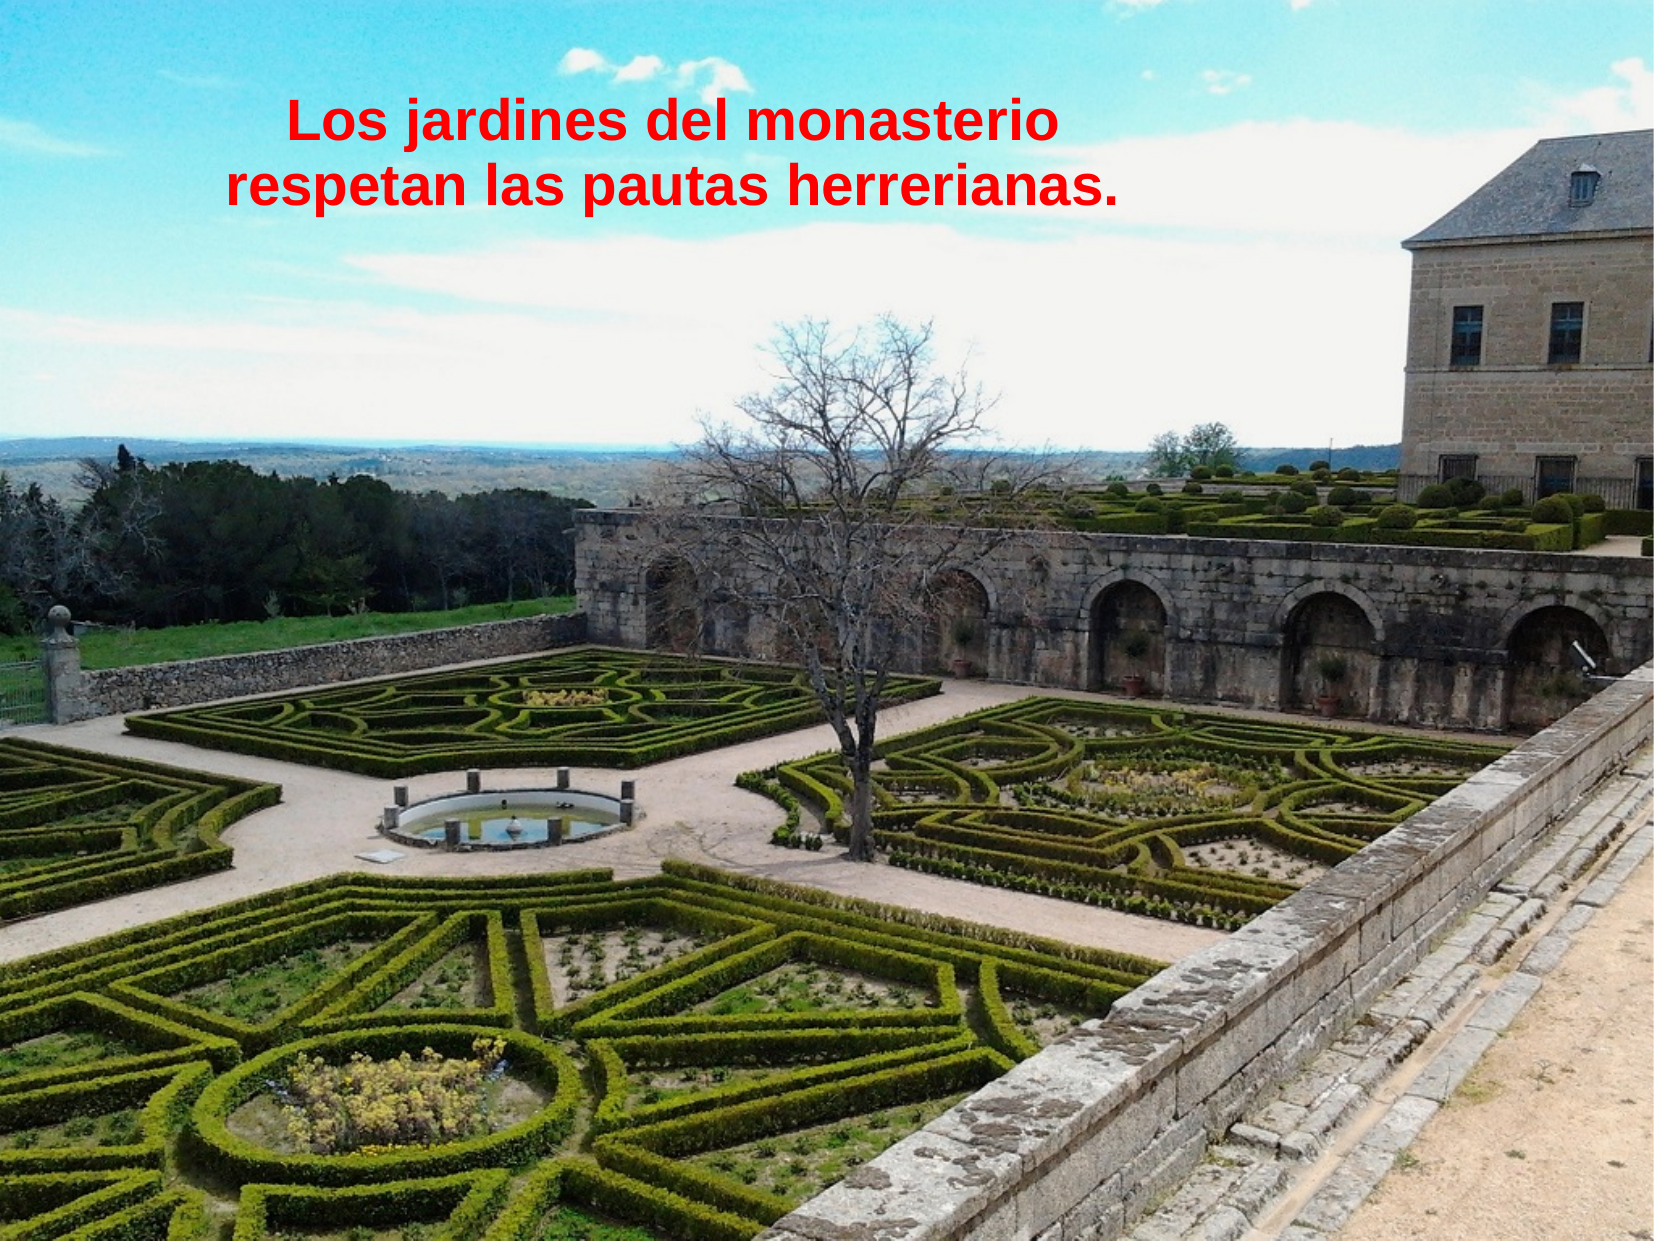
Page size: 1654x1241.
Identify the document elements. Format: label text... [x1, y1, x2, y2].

title Los jardines del monasterio respetan las pautas herrerianas. [82, 49, 1264, 257]
picture [0, 0, 1654, 1241]
